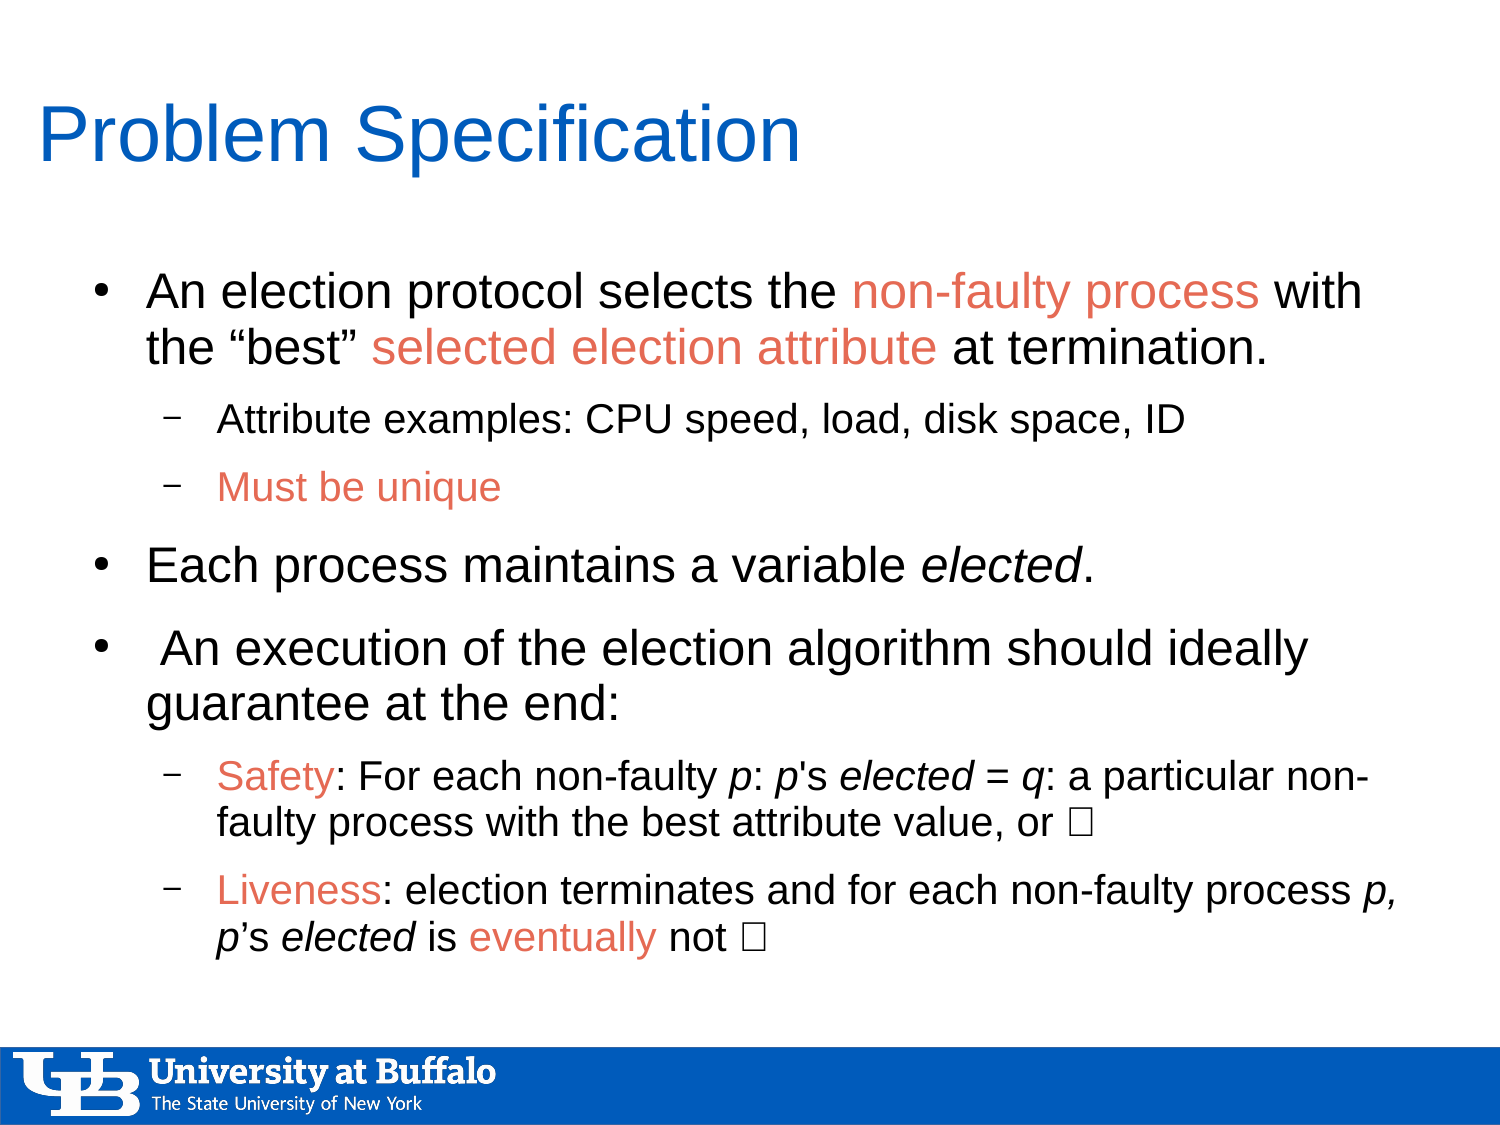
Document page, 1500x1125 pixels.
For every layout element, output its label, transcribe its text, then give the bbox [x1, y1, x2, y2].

list An election protocol selects the non-faulty process with the “best” selected election attribute at termination. Attribute examples: CPU speed, load, disk space, ID Must be unique Each process maintains a variable elected. An execution of the election algorithm should ideally guarantee at the end: Safety: For each non-faulty p: p's elected = q: a particular non-faulty process with the best attribute value, or  Liveness: election terminates and for each non-faulty process p, p’s elected is eventually not  [75, 263, 1425, 916]
title Problem Specification [37, 40, 1388, 228]
picture [13, 1052, 496, 1116]
